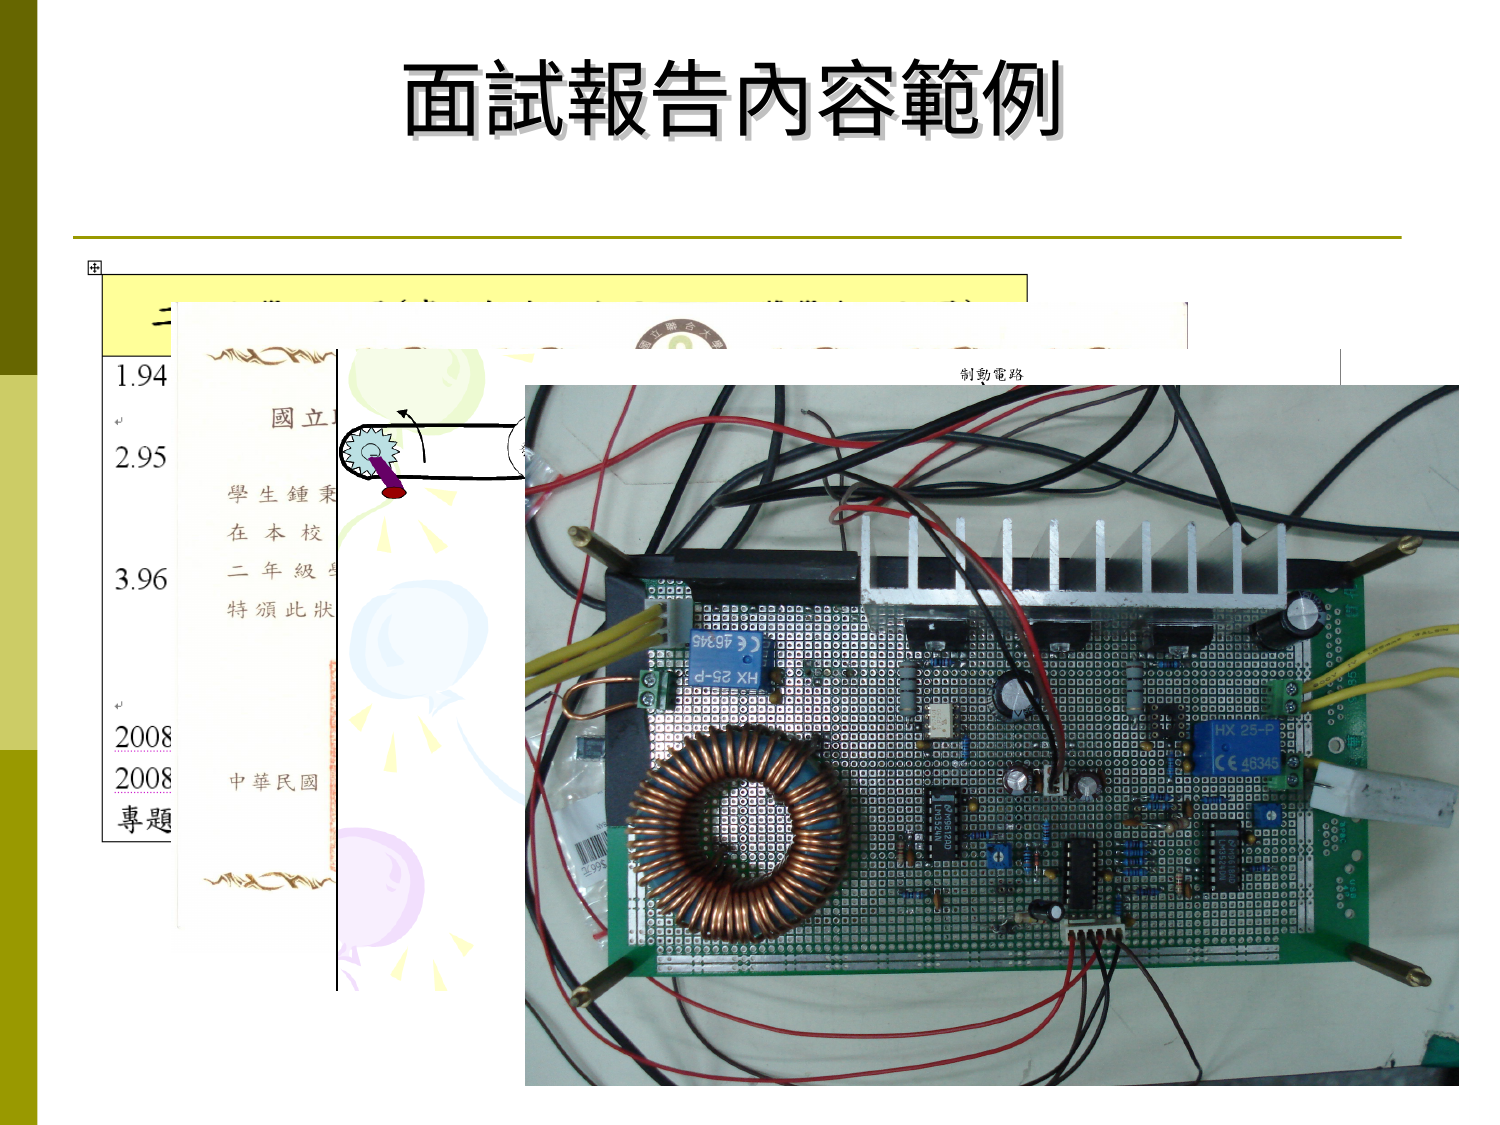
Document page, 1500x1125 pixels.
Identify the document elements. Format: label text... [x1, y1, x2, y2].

text_box 面試報告內容範例 [391, 31, 1073, 161]
picture [64, 255, 1459, 1086]
